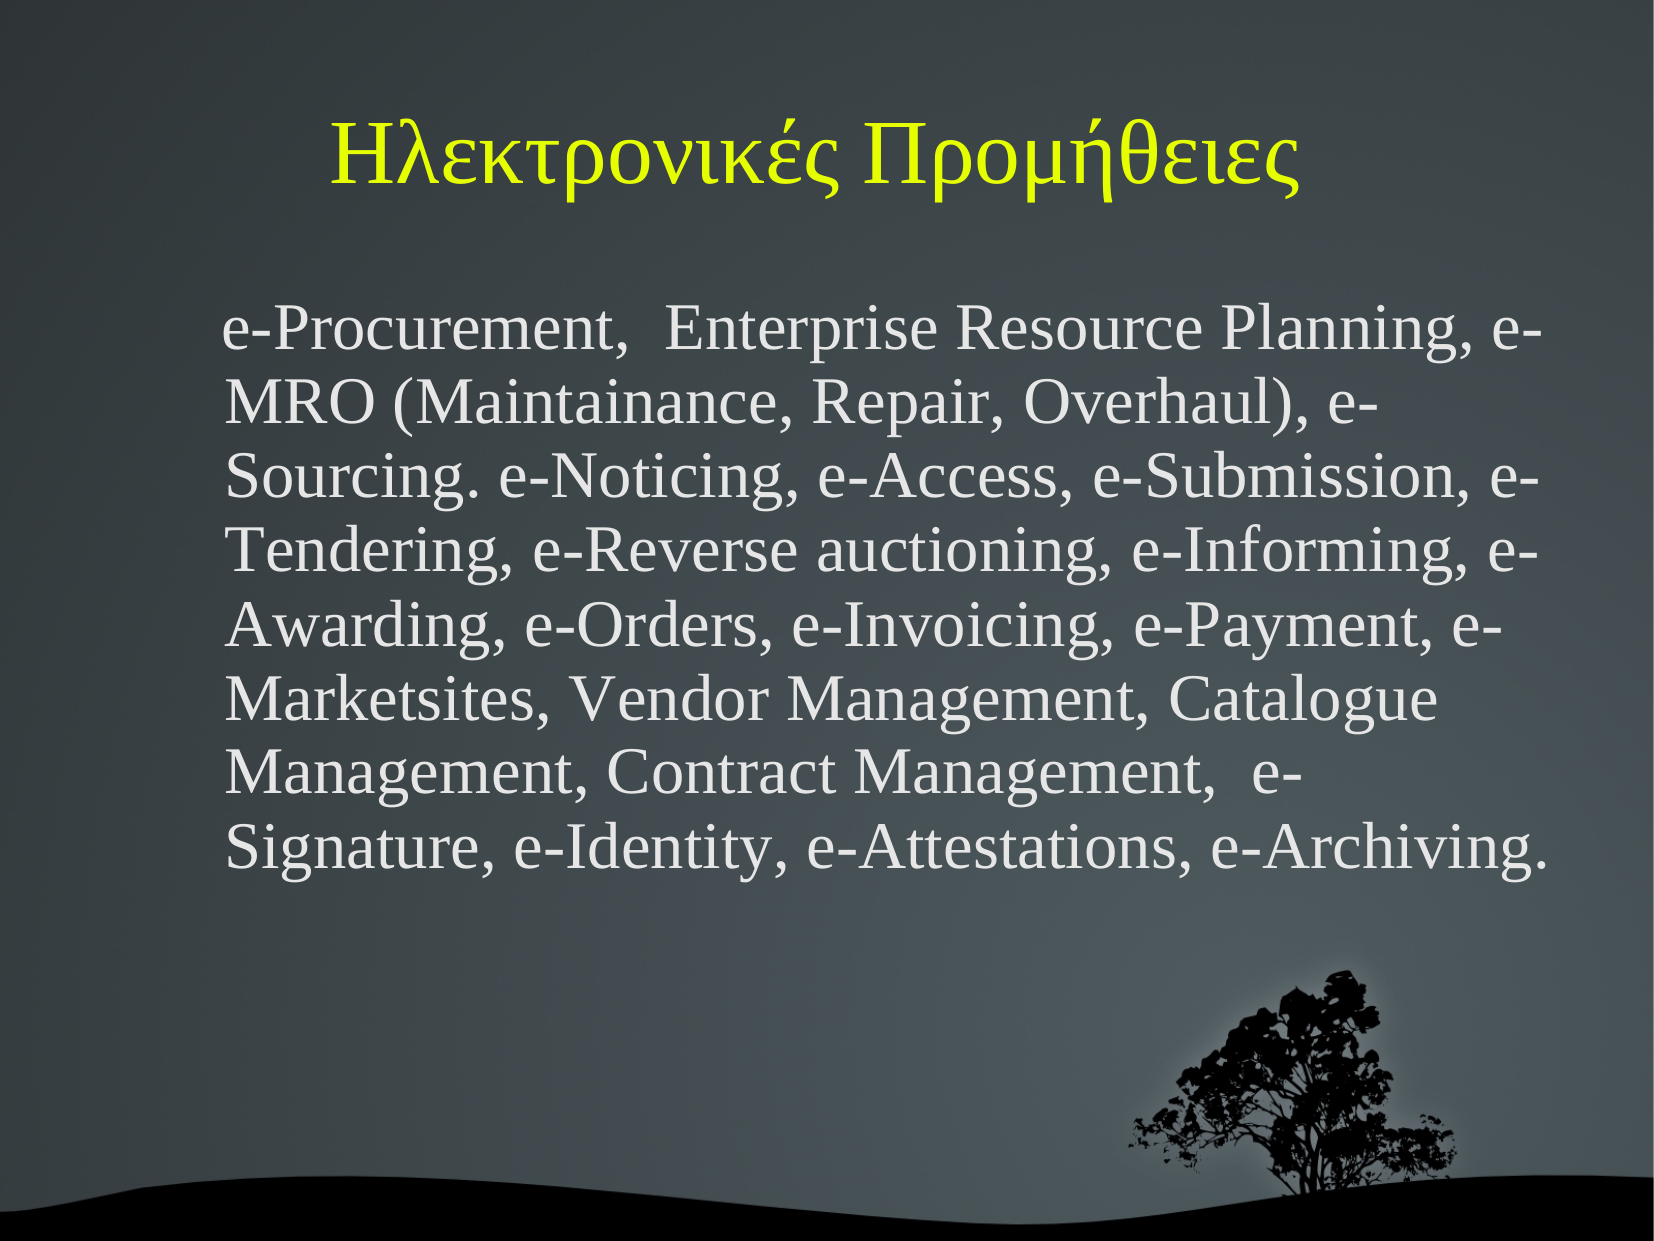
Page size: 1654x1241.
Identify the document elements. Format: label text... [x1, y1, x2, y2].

title Ηλεκτρονικές Προμήθειες [82, 49, 1571, 257]
picture [0, 0, 1654, 1241]
list e-Procurement, Enterprise Resource Planning, e-MRO (Maintainance, Repair, Overhaul), e-Sourcing. e-Noticing, e-Access, e-Submission, e-Tendering, e-Reverse auctioning, e-Informing, e-Awarding, e-Orders, e-Invoicing, e-Payment, e-Marketsites, Vendor Management, Catalogue Management, Contract Management, e-Signature, e-Identity, e-Attestations, e-Archiving. [82, 290, 1571, 1109]
